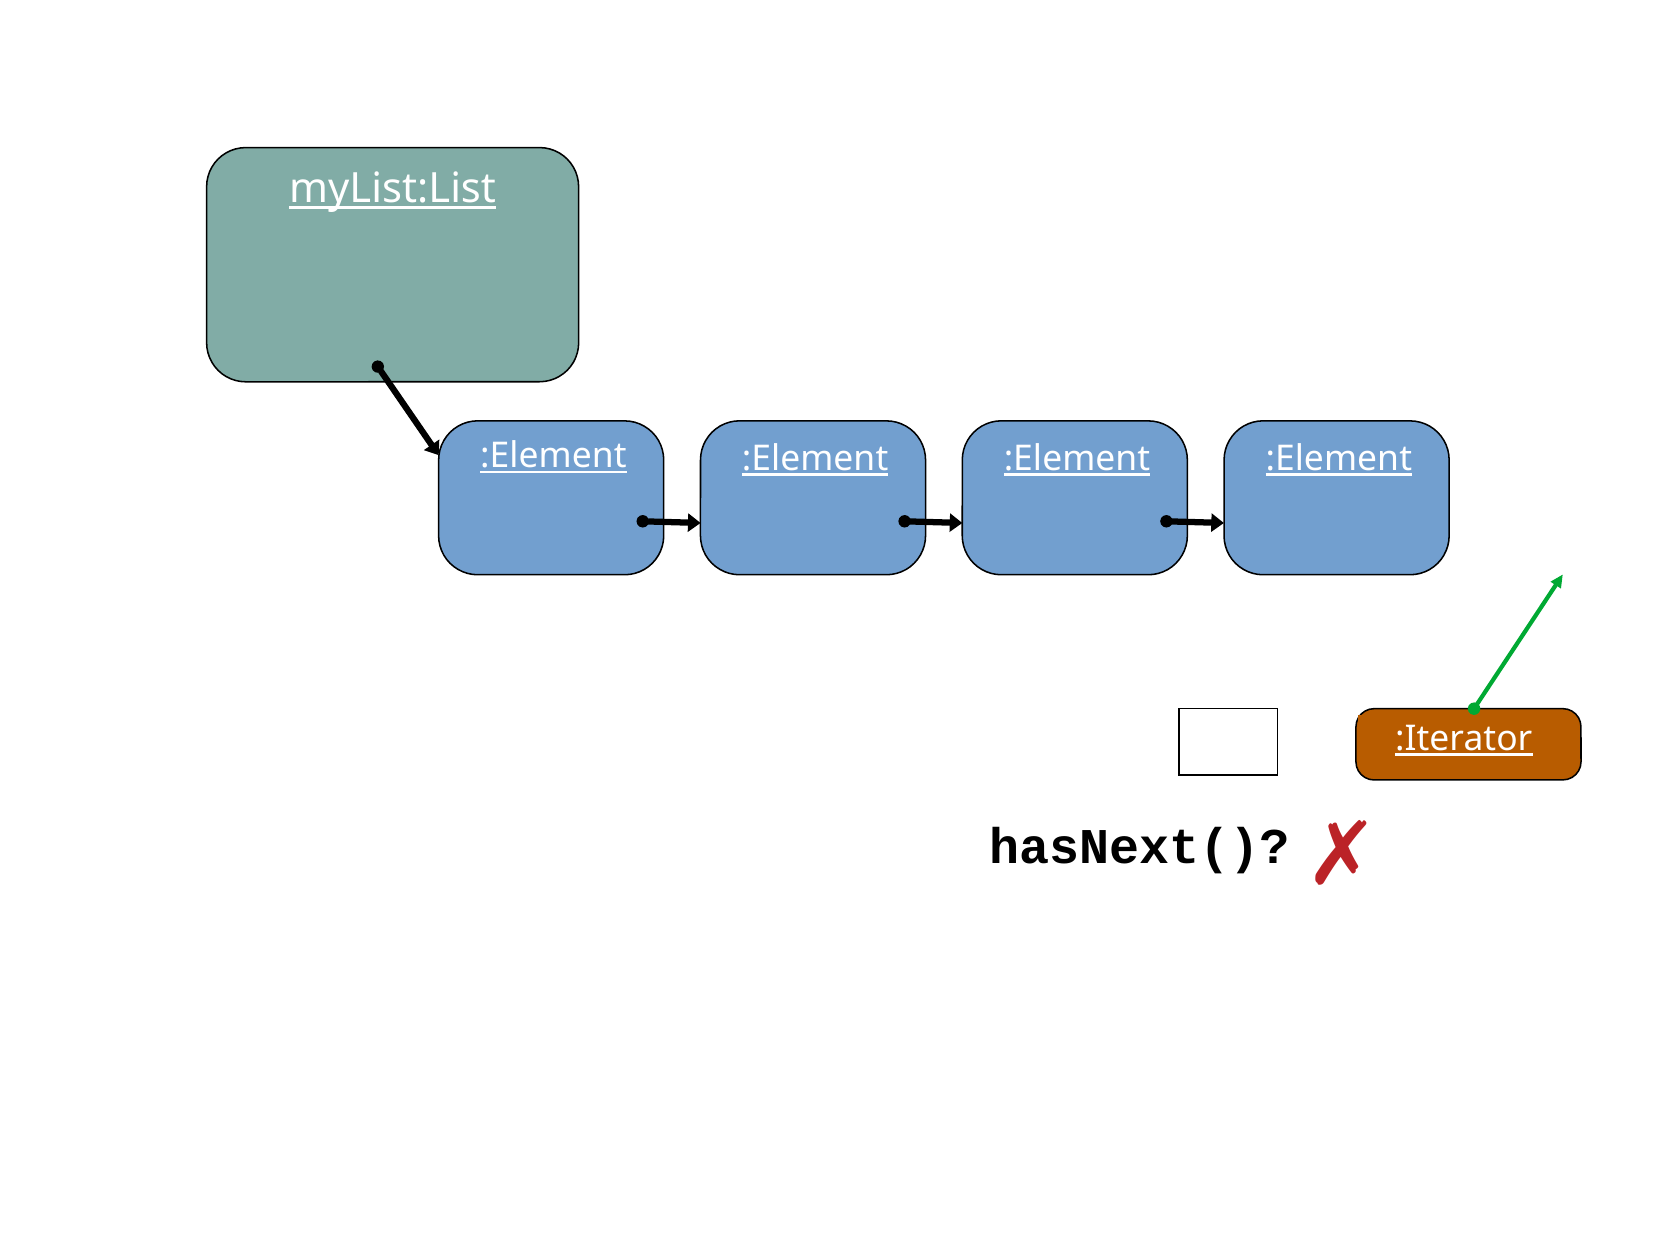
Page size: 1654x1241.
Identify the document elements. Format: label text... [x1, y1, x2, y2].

text_box [1224, 435, 1450, 575]
text_box [216, 147, 569, 161]
text_box [700, 435, 926, 575]
text_box :Element [447, 432, 660, 497]
text_box :Element [1233, 434, 1445, 499]
text_box :Element [971, 434, 1183, 499]
text_box [206, 233, 579, 382]
text_box [450, 420, 652, 432]
text_box hasNext()? [974, 814, 1299, 886]
text_box [972, 420, 1178, 434]
text_box [710, 420, 916, 434]
text_box ✗ [1299, 797, 1502, 913]
text_box [962, 435, 1188, 575]
text_box [1234, 420, 1440, 434]
text_box myList:List [206, 161, 579, 233]
text_box :Element [709, 434, 921, 499]
text_box [1360, 708, 1470, 715]
text_box :Iterator [1358, 715, 1570, 745]
text_box [1355, 708, 1582, 780]
text_box [438, 435, 664, 575]
